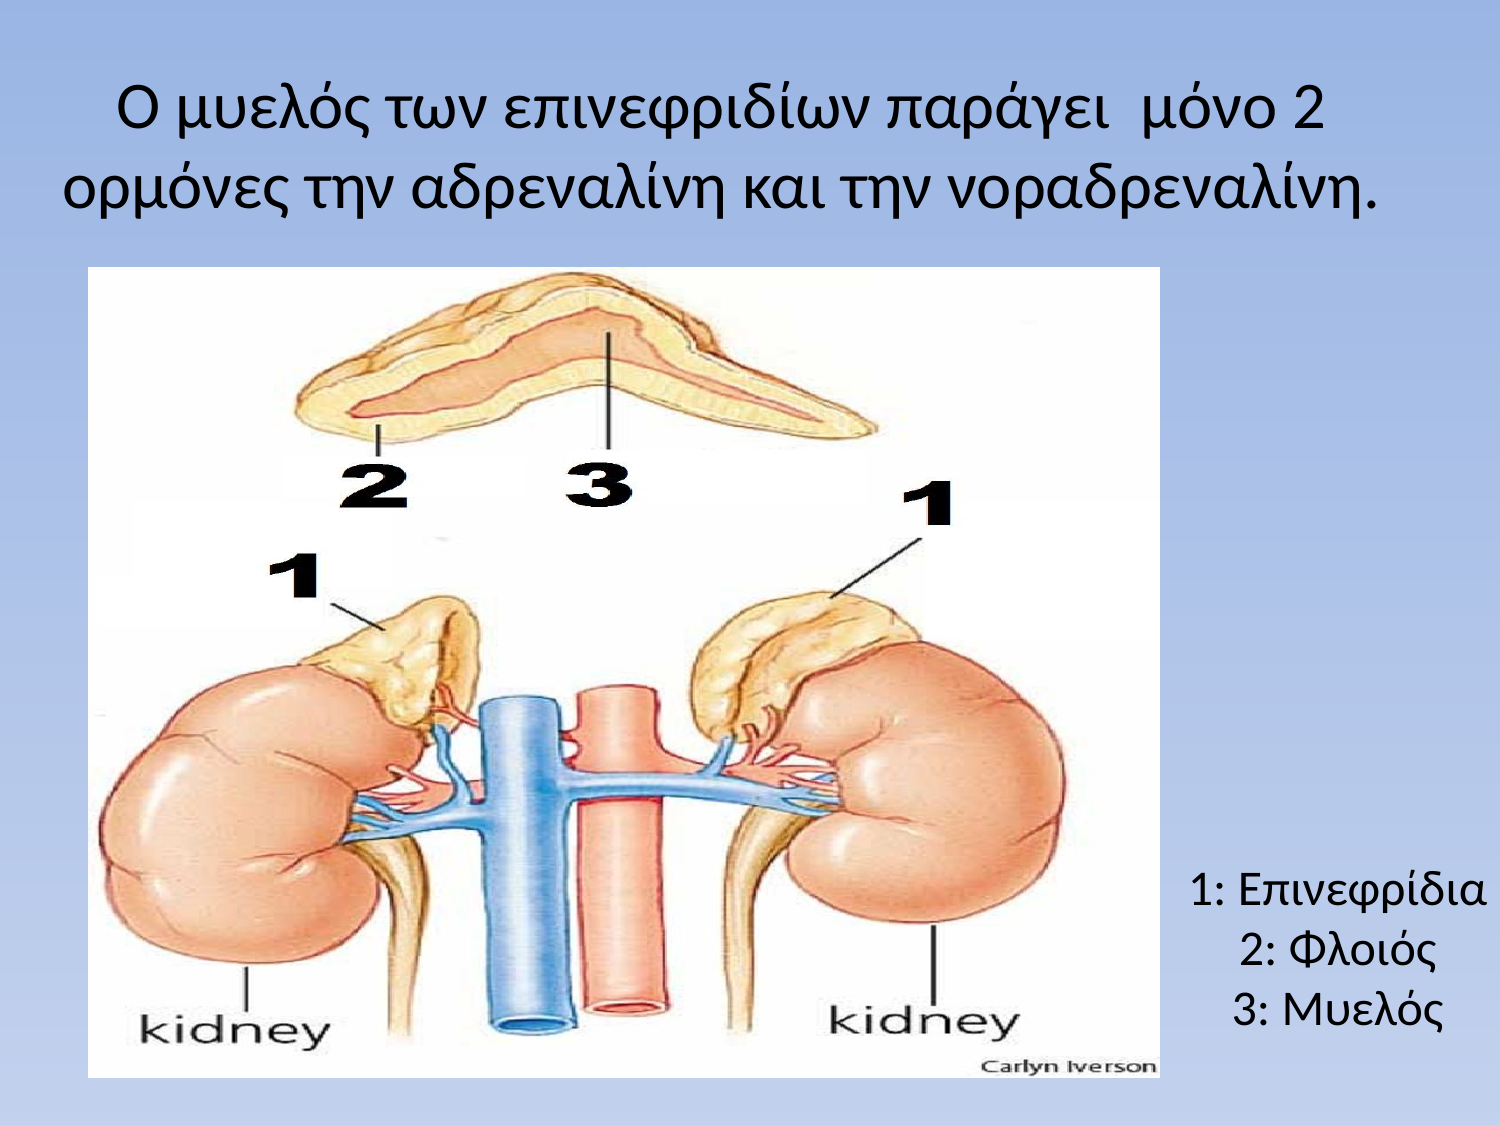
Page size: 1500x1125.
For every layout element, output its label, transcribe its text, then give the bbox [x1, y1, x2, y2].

picture [88, 267, 1160, 1078]
title 1: Επινεφρίδια 2: Φλοιός 3: Μυελός [1160, 846, 1500, 1045]
text_box Ο μυελός των επινεφριδίων παράγει μόνο 2 ορμόνες την αδρεναλίνη και την νοραδρεναλίνη. [0, 54, 1459, 232]
